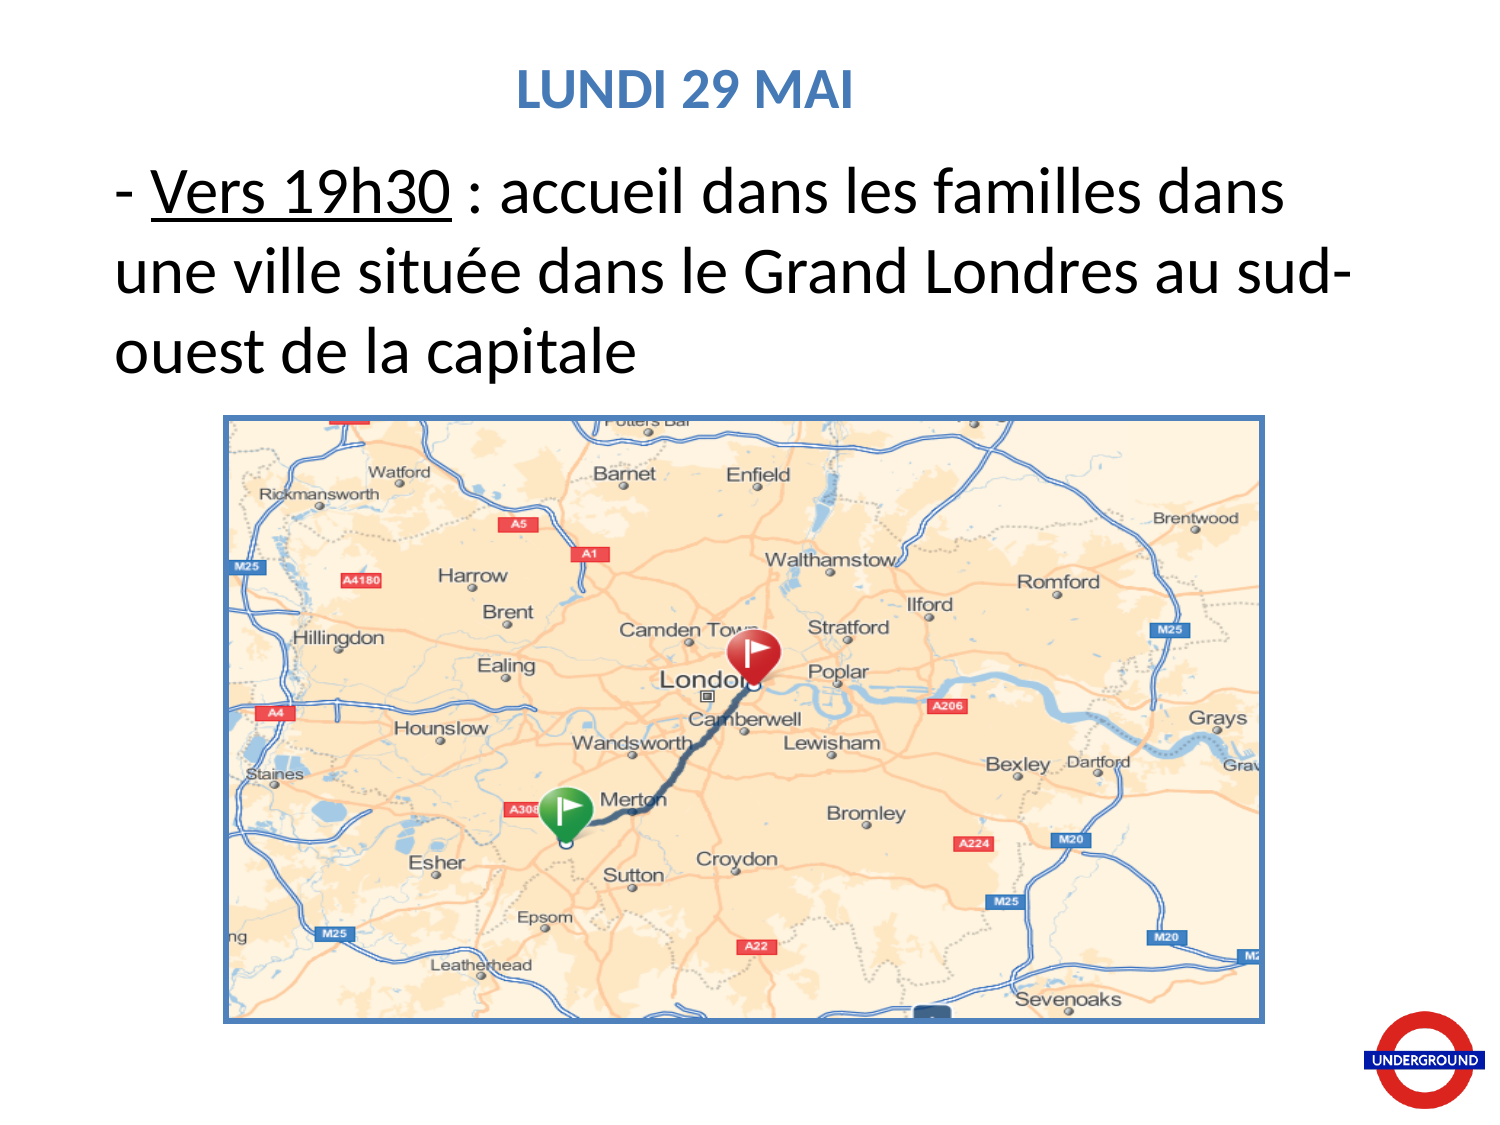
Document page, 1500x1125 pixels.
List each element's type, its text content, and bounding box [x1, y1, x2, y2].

picture [1364, 1011, 1485, 1110]
text_box - Vers 19h30 : accueil dans les familles dans une ville située dans le Grand Londres au sud-ouest de la capitale [100, 139, 1400, 395]
picture [229, 420, 1259, 1019]
text_box LUNDI 29 MAI [501, 42, 987, 138]
